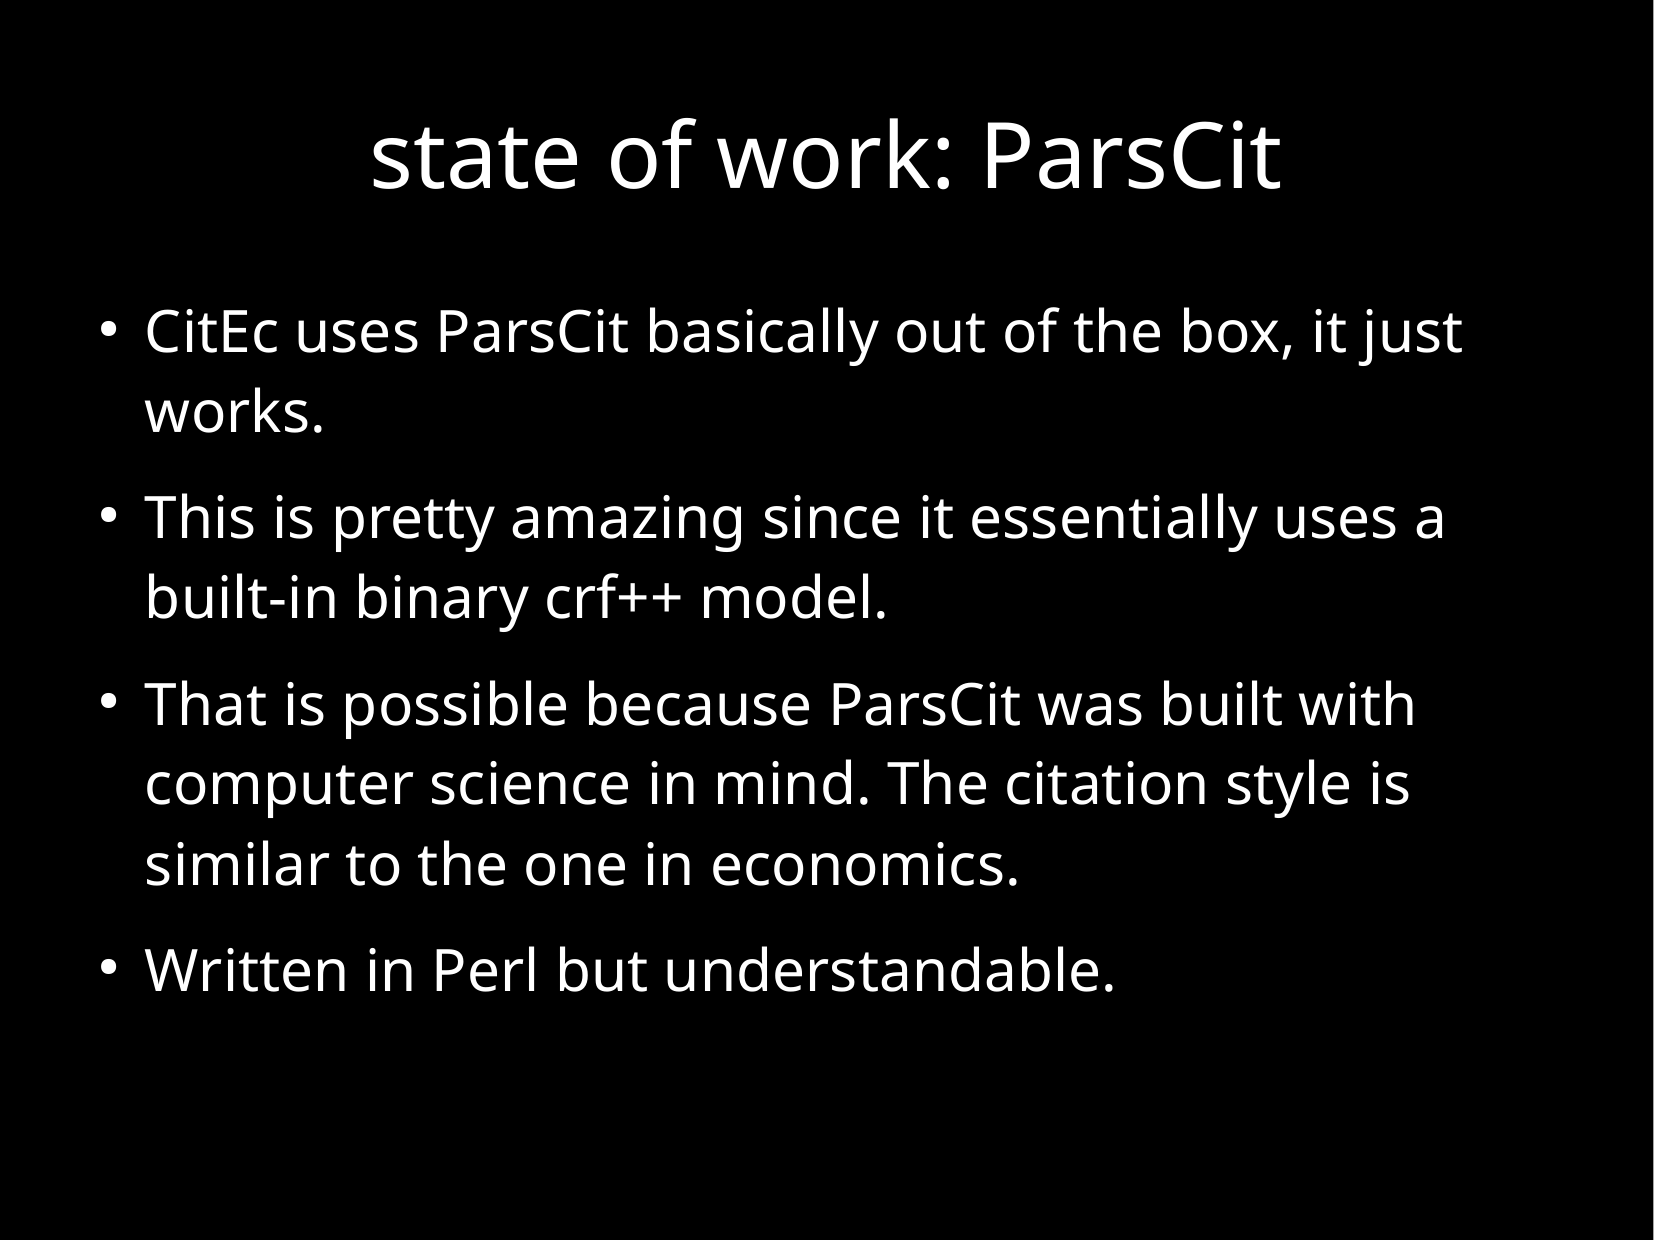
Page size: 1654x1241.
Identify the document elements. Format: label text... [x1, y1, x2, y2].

list CitEc uses ParsCit basically out of the box, it just works. This is pretty amazing since it essentially uses a built-in binary crf++ model. That is possible because ParsCit was built with computer science in mind. The citation style is similar to the one in economics. Written in Perl but understandable. [82, 290, 1571, 1010]
title state of work: ParsCit [82, 49, 1571, 257]
